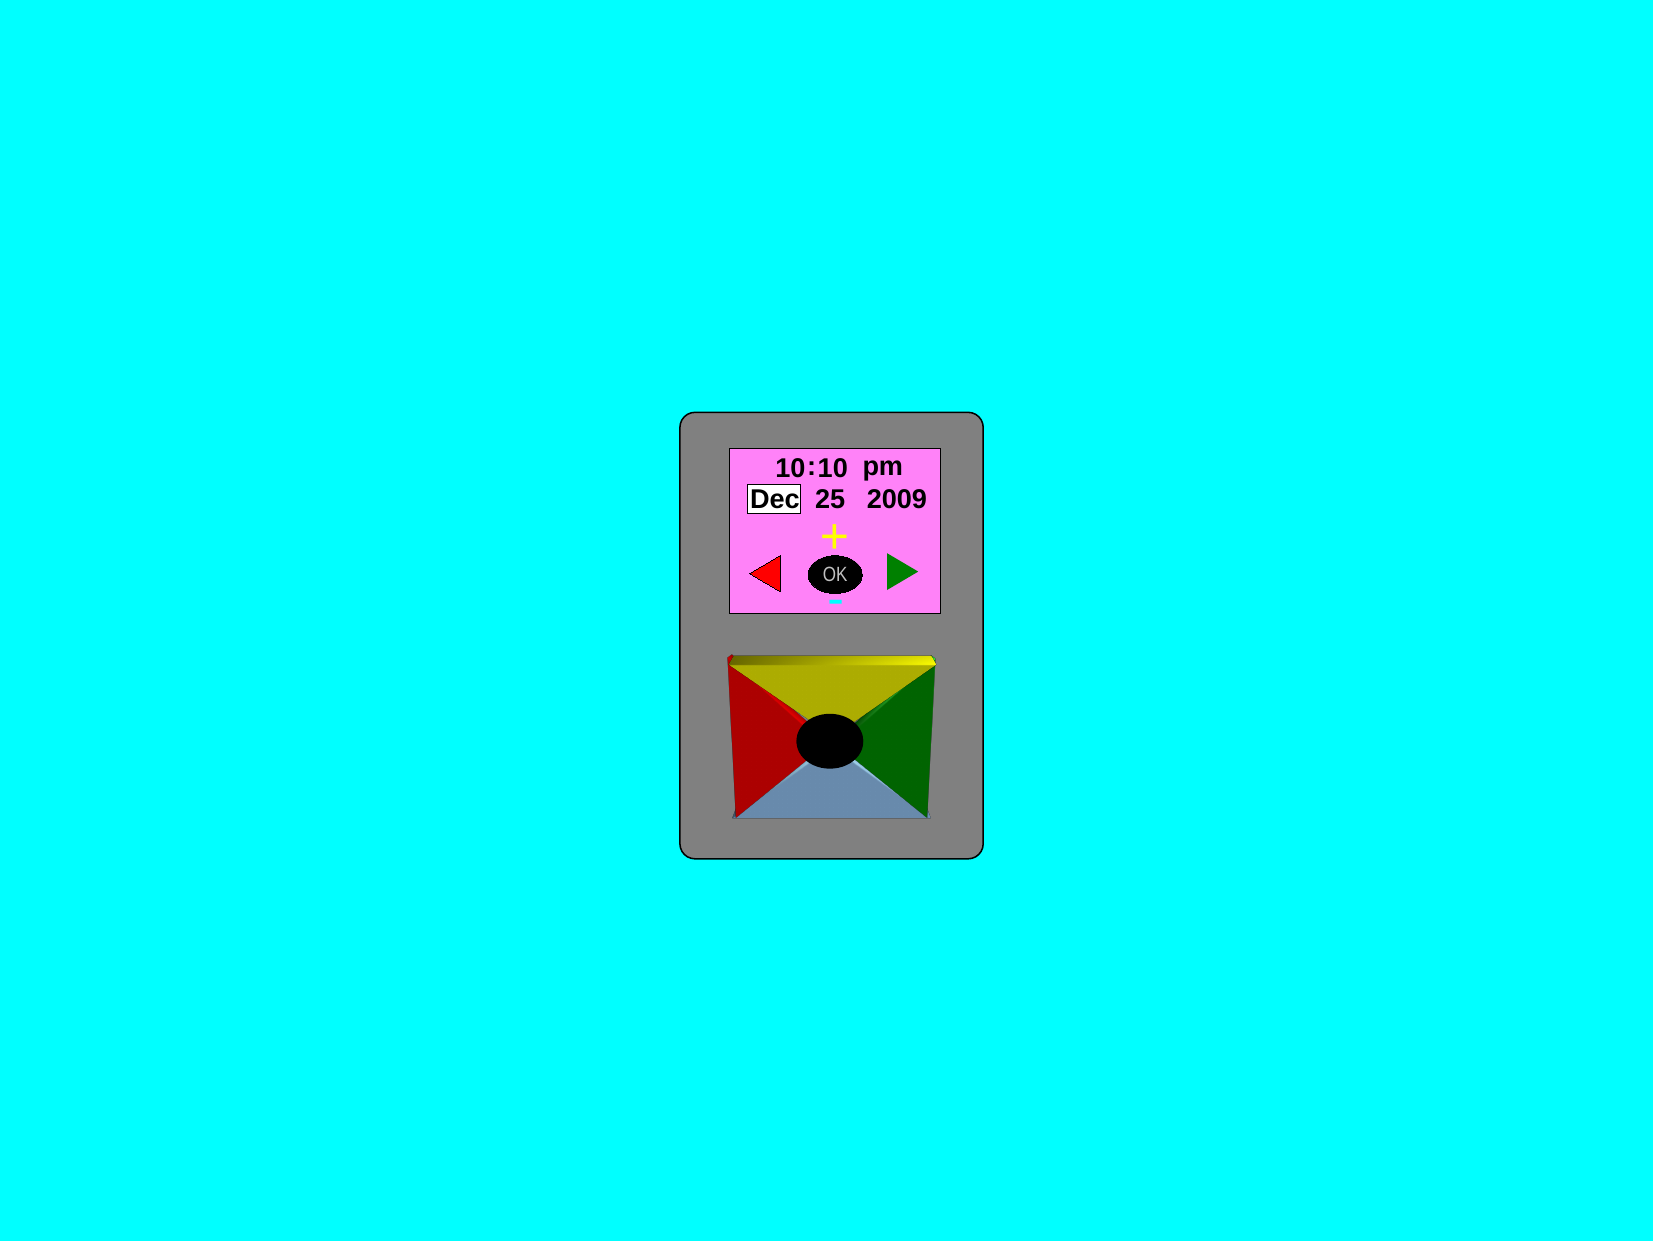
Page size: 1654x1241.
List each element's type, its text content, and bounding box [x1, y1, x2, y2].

text_box 10 [760, 445, 821, 491]
text_box 25 [815, 491, 852, 501]
text_box Dec [735, 476, 815, 522]
text_box 2009 [852, 477, 942, 523]
text_box - [812, 584, 860, 634]
text_box 10 [821, 445, 863, 491]
text_box OK [808, 555, 863, 594]
text_box [679, 412, 984, 859]
text_box : [792, 444, 832, 490]
text_box + [805, 501, 865, 573]
text_box pm [847, 443, 918, 489]
